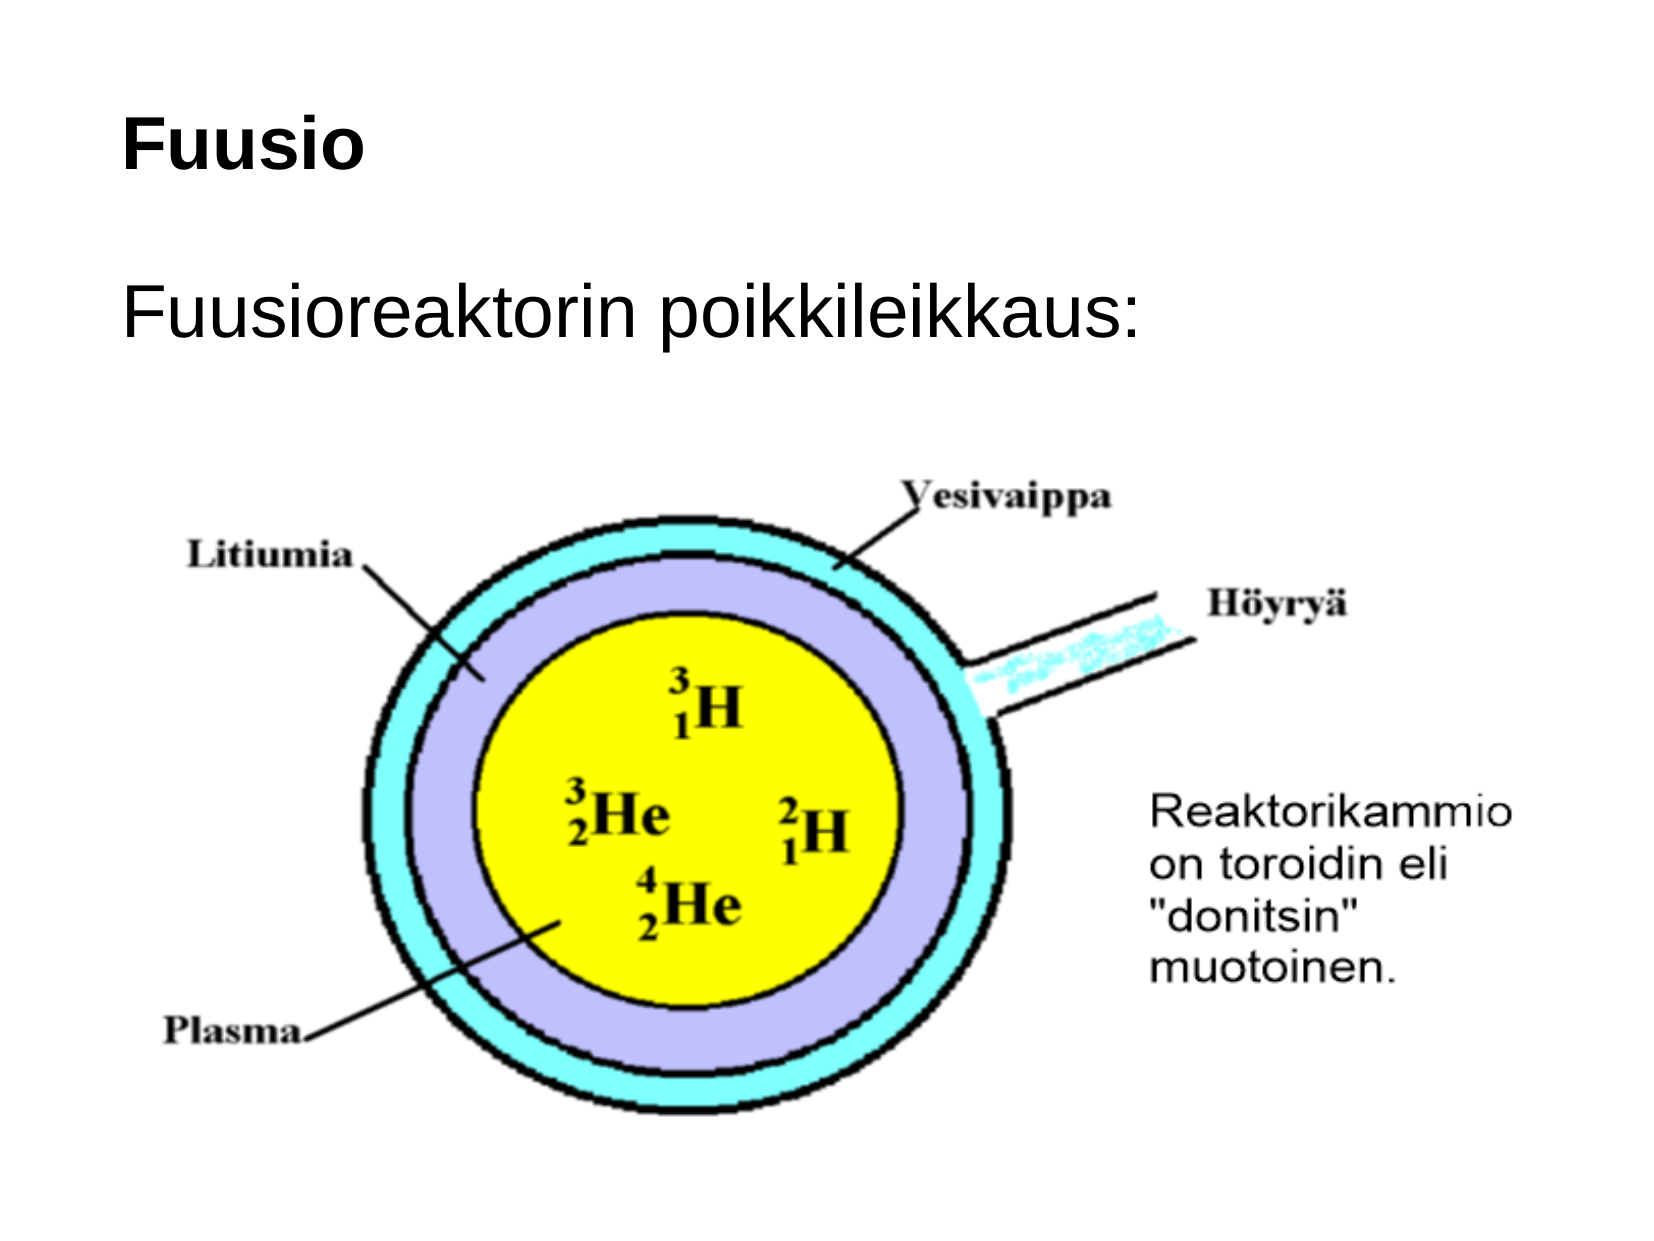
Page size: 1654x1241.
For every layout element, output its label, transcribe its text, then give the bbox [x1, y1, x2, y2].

text_box Fuusio Fuusioreaktorin poikkileikkaus: [106, 94, 1264, 446]
picture [115, 419, 1560, 1170]
